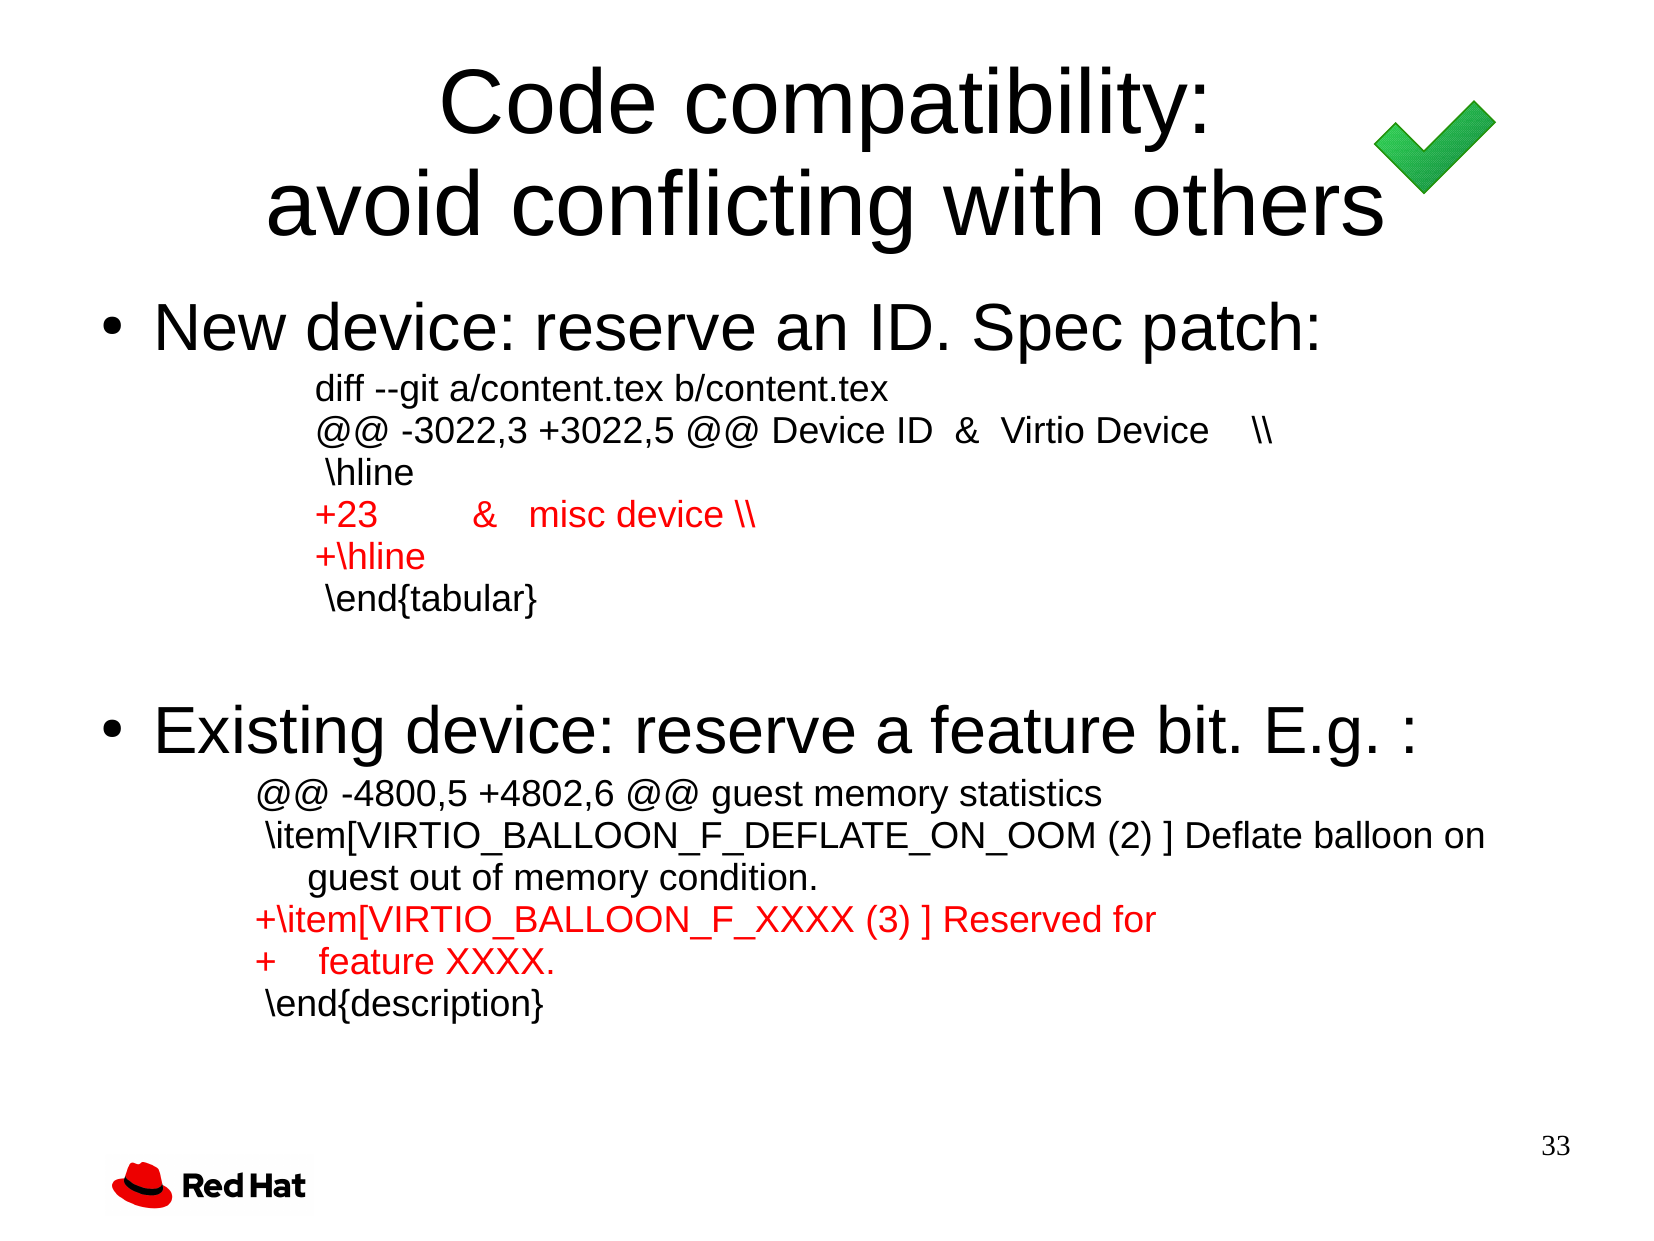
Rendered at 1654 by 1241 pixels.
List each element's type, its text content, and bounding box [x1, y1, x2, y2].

title Code compatibility: avoid conflicting with others [82, 49, 1571, 257]
list New device: reserve an ID. Spec patch: Existing device: reserve a feature bit. E.g. : [82, 290, 1571, 1010]
text_box diff --git a/content.tex b/content.tex @@ -3022,3 +3022,5 @@ Device ID & Virtio Device \\ \hline +23 & misc device \\ +\hline \end{tabular} [300, 360, 1396, 631]
picture [1350, 60, 1518, 228]
picture [105, 1154, 314, 1216]
text_box @@ -4800,5 +4802,6 @@ guest memory statistics \item[VIRTIO_BALLOON_F_DEFLATE_ON_OOM (2) ] Deflate balloon on guest out of memory condition. +\item[VIRTIO_BALLOON_F_XXXX (3) ] Reserved for + feature XXXX. \end{description} [240, 765, 1546, 1036]
